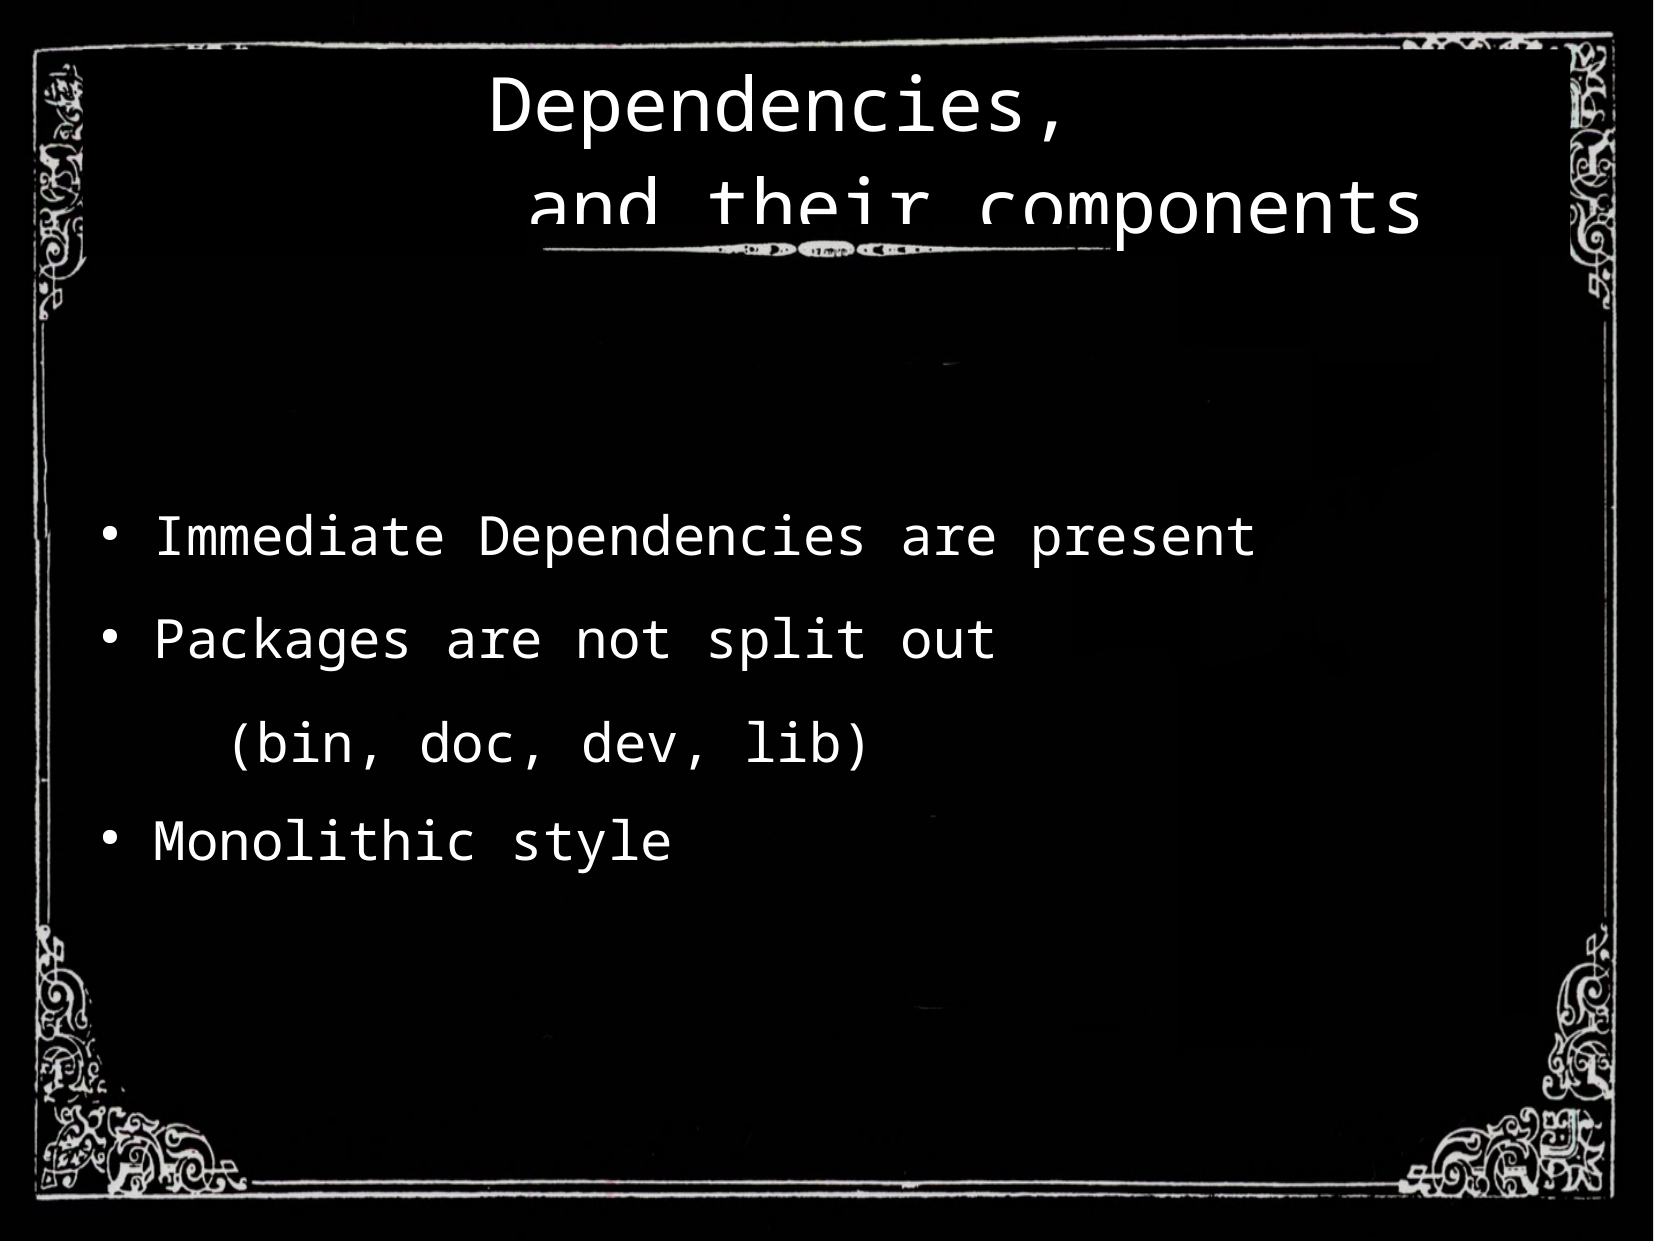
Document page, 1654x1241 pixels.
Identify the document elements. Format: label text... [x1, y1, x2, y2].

title Dependencies, and their components [82, 49, 1571, 257]
picture [0, 0, 1654, 1241]
list Immediate Dependencies are present Packages are not split out (bin, doc, dev, lib) Monolithic style [82, 290, 1501, 1109]
